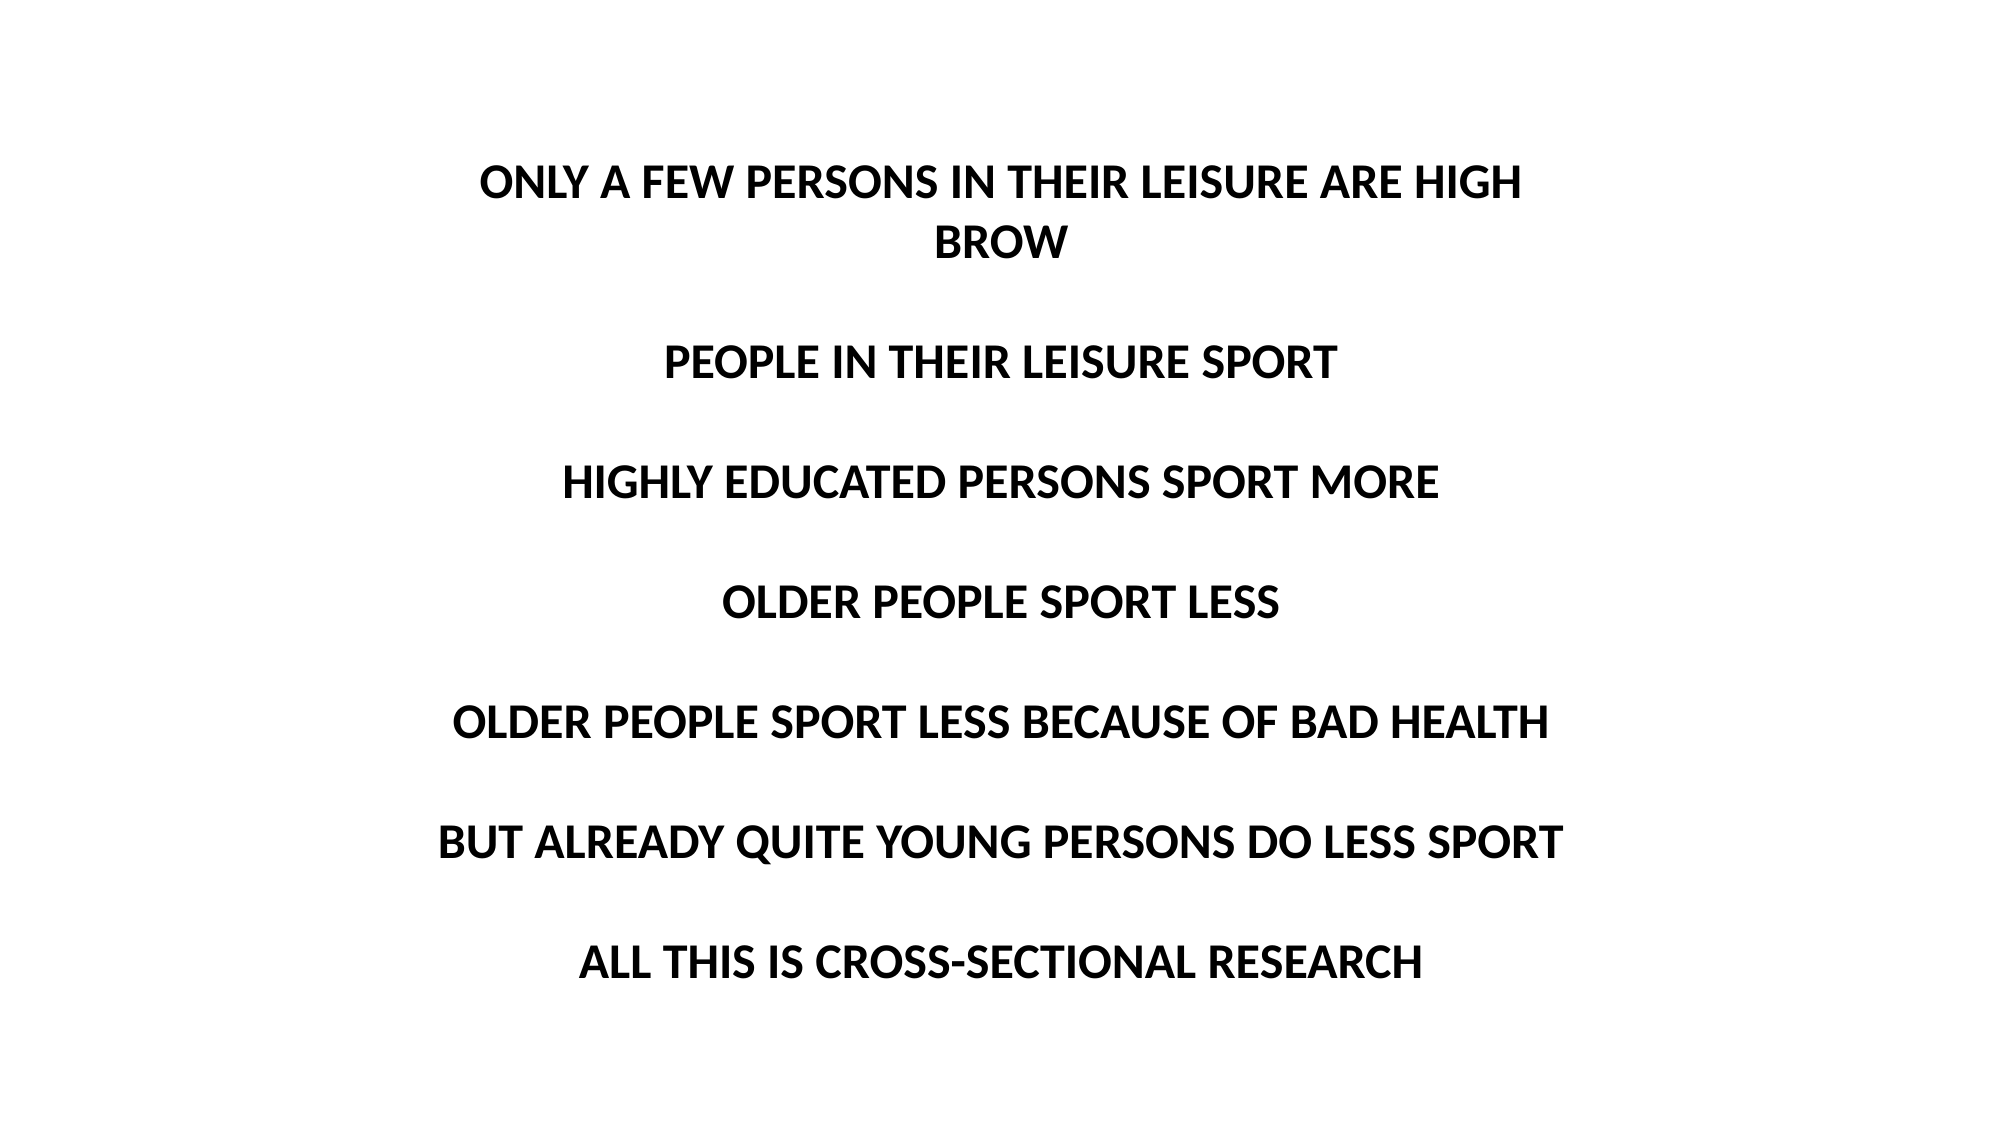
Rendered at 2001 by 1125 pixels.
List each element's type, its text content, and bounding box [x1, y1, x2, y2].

text_box ONLY A FEW PERSONS IN THEIR LEISURE ARE HIGH BROW PEOPLE IN THEIR LEISURE SPORT HIGHLY EDUCATED PERSONS SPORT MORE OLDER PEOPLE SPORT LESS OLDER PEOPLE SPORT LESS BECAUSE OF BAD HEALTH BUT ALREADY QUITE YOUNG PERSONS DO LESS SPORT ALL THIS IS CROSS-SECTIONAL RESEARCH [412, 141, 1591, 1005]
